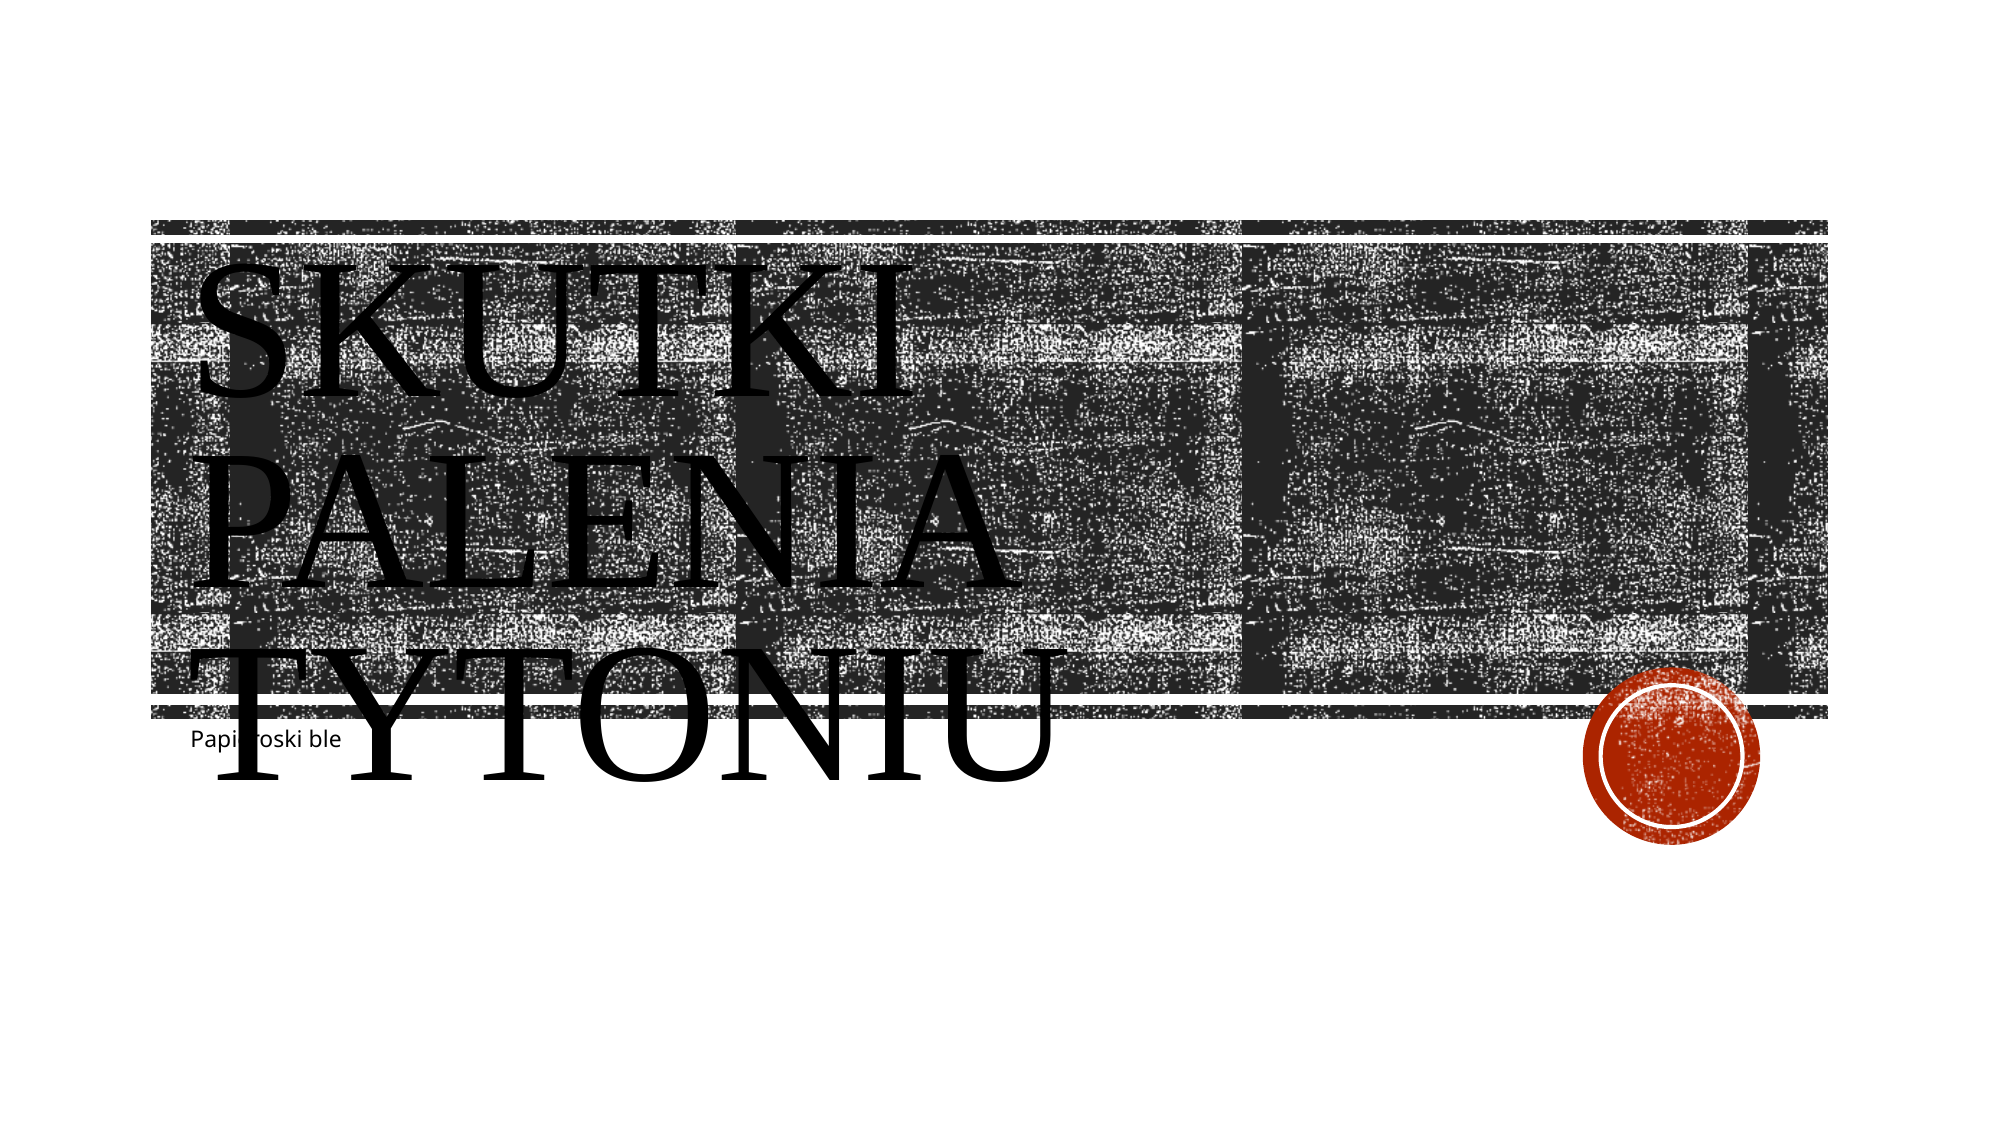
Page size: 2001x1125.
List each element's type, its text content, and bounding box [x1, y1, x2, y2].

title SKUTKI PALENIA TYTONIU [172, 234, 1808, 733]
subtitle Papieroski ble [175, 720, 1471, 896]
